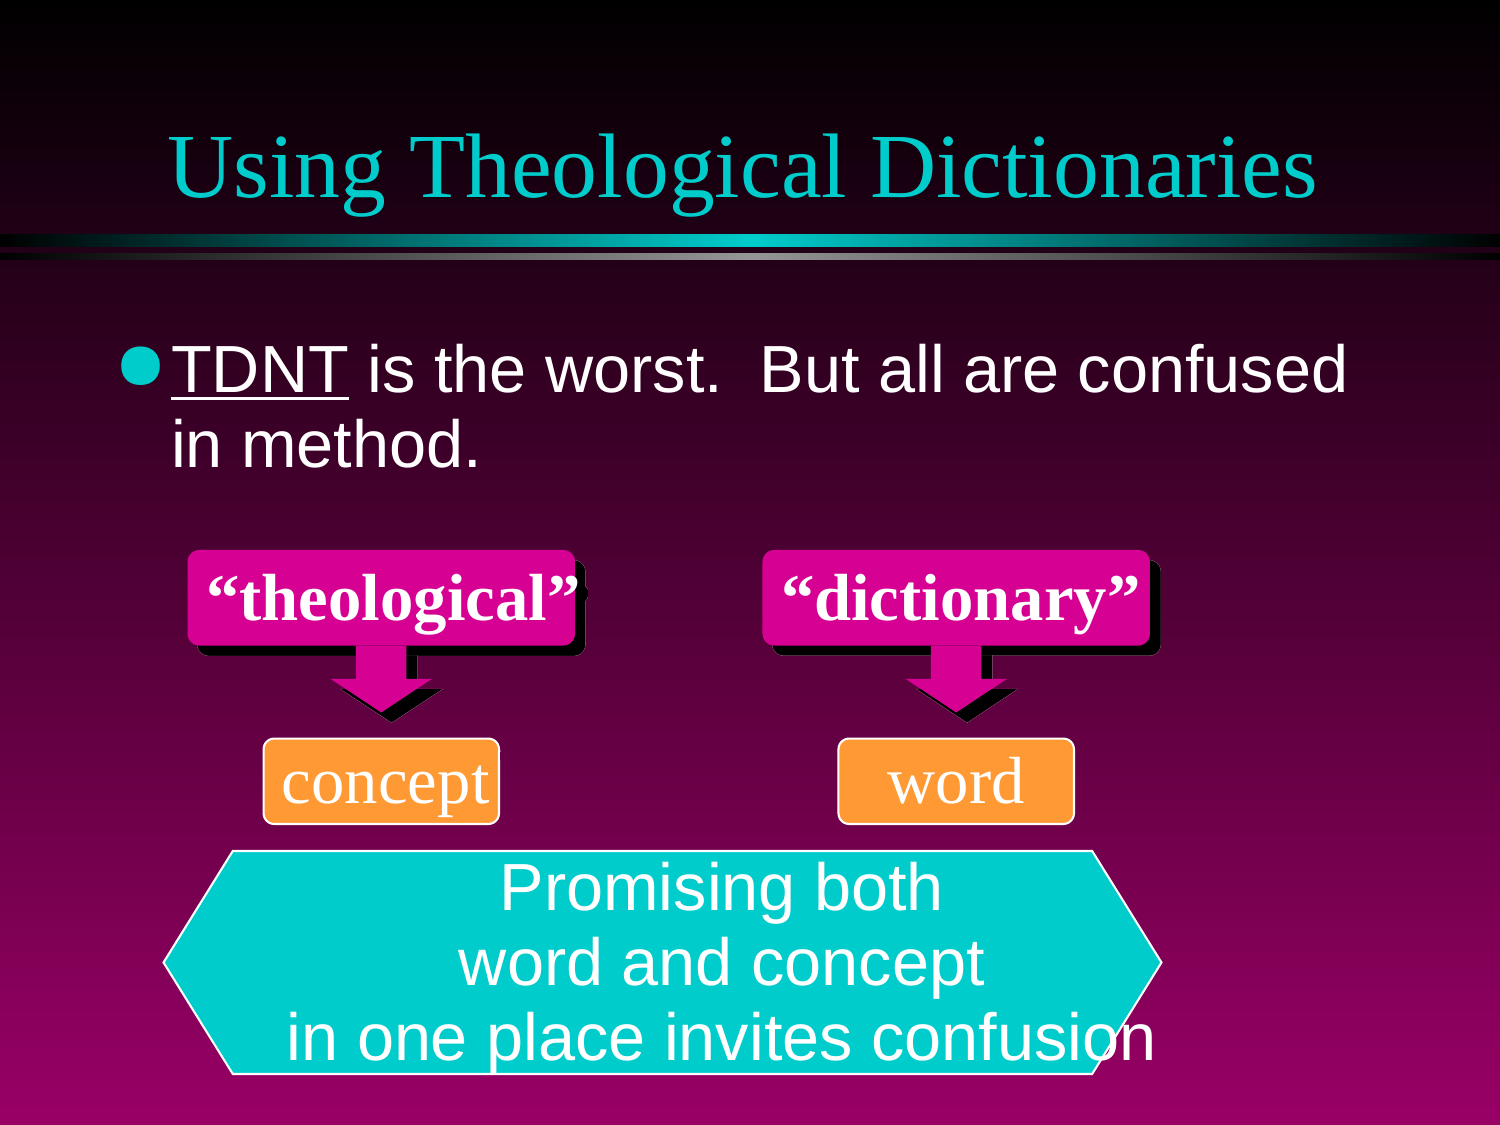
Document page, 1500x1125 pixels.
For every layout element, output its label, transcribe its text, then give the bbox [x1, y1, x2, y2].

text_box [905, 645, 1007, 713]
title Using Theological Dictionaries [99, 37, 1388, 225]
text_box “dictionary” [762, 549, 1150, 646]
text_box concept [263, 738, 500, 824]
text_box Promising both word and concept in one place invites confusion [163, 850, 1162, 1074]
text_box [330, 645, 432, 713]
text_box “theological” [187, 549, 576, 646]
text_box word [838, 738, 1074, 824]
list TDNT is the worst. But all are confused in method. [99, 324, 1388, 513]
